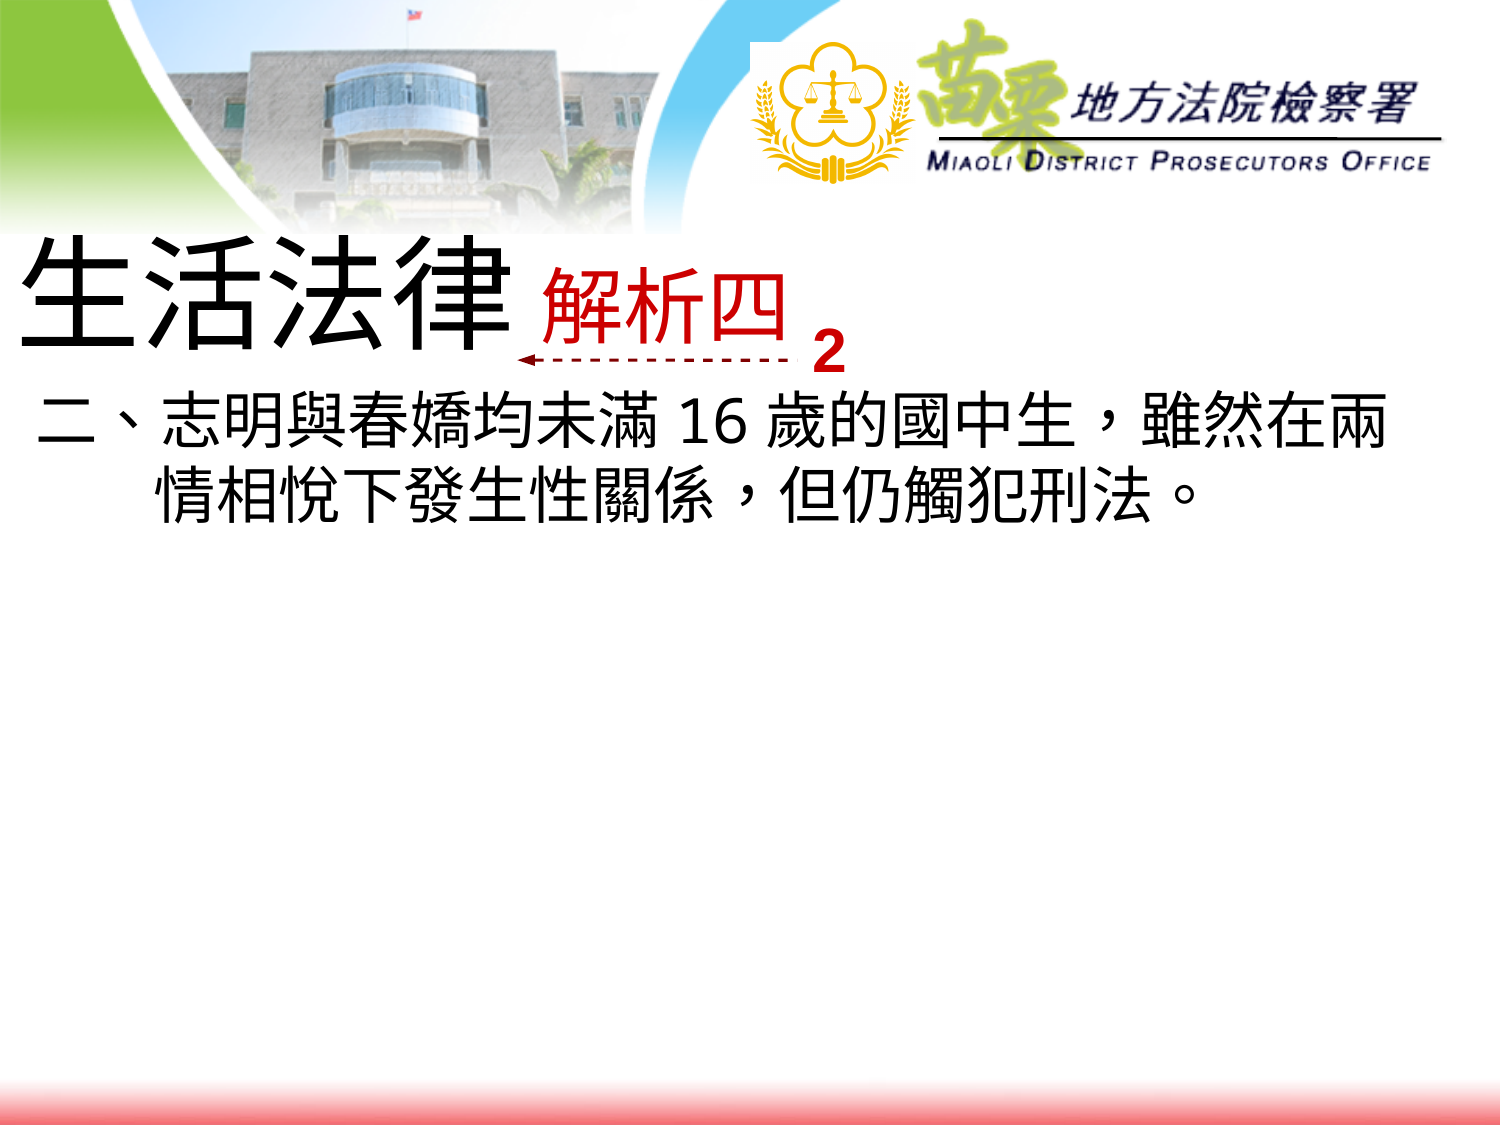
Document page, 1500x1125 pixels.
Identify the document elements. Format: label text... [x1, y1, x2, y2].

text_box 二、志明與春嬌均未滿16歲的國中生，雖然在兩情相悅下發生性關係，但仍觸犯刑法。 [20, 373, 1459, 538]
text_box 解析四 [525, 247, 805, 362]
text_box 生活法律 [0, 208, 531, 374]
text_box 2 [797, 302, 862, 393]
picture [0, 1026, 1500, 1125]
